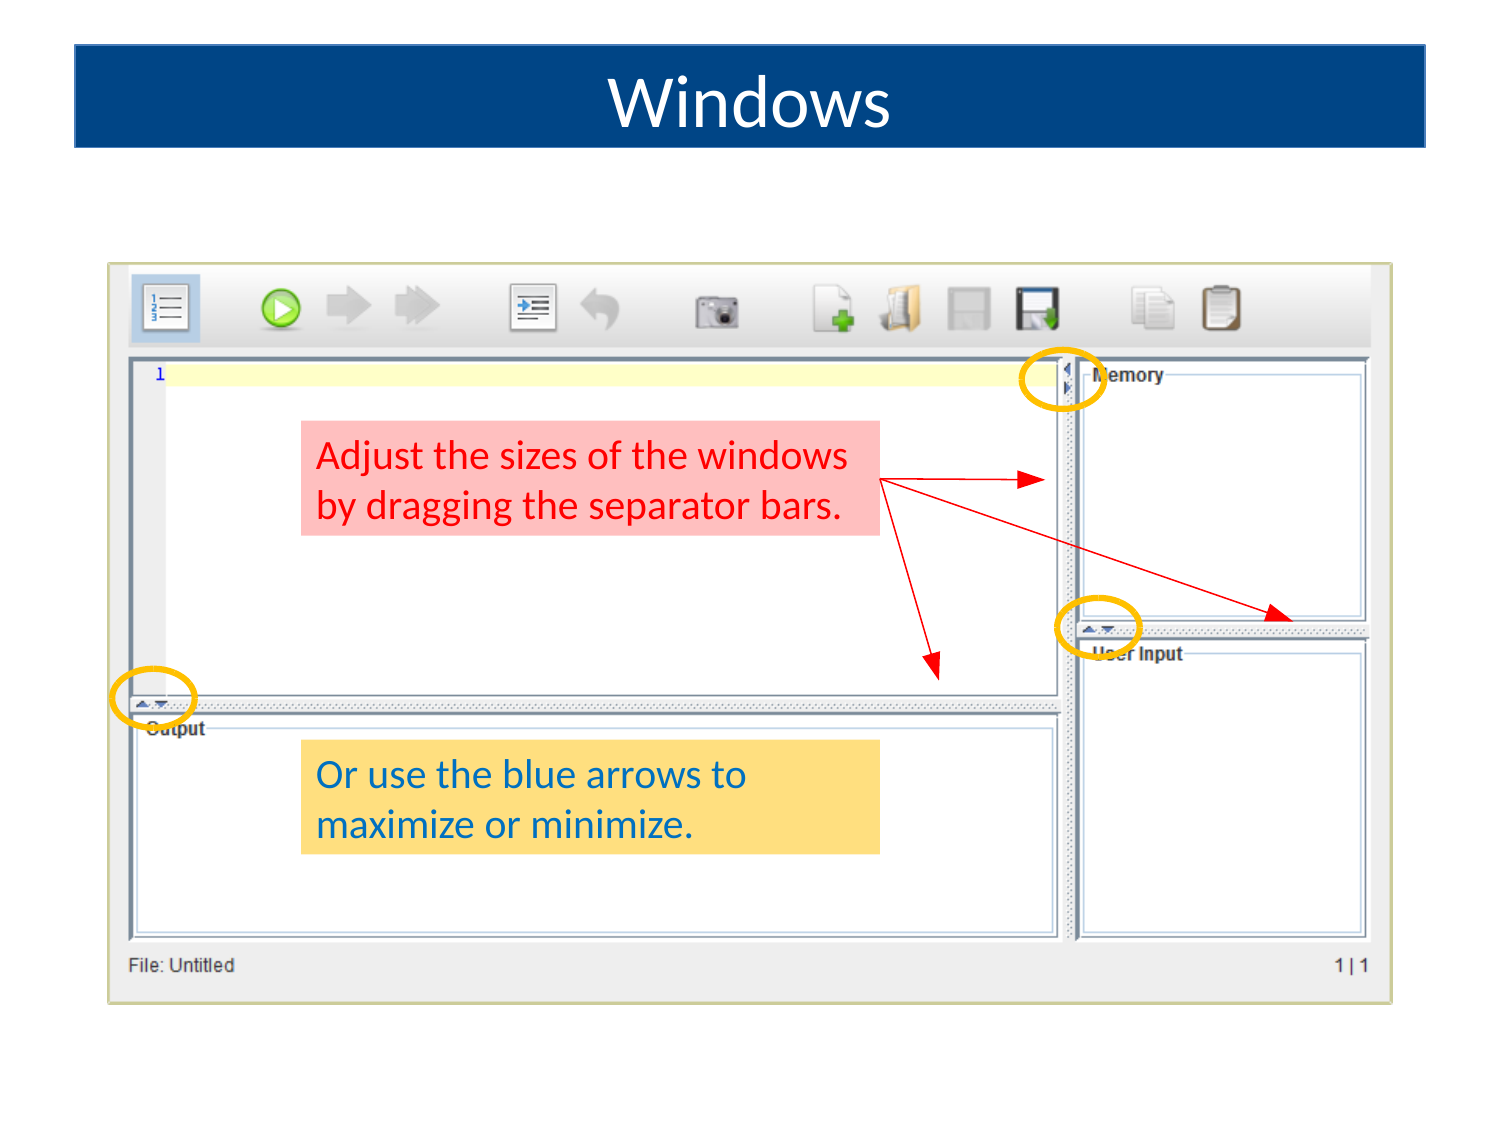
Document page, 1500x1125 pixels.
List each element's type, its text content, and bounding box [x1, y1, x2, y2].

text_box Or use the blue arrows to maximize or minimize. [301, 739, 880, 855]
picture [107, 262, 1393, 1005]
text_box Adjust the sizes of the windows by dragging the separator bars. [301, 420, 880, 536]
title Windows [75, 45, 1425, 148]
